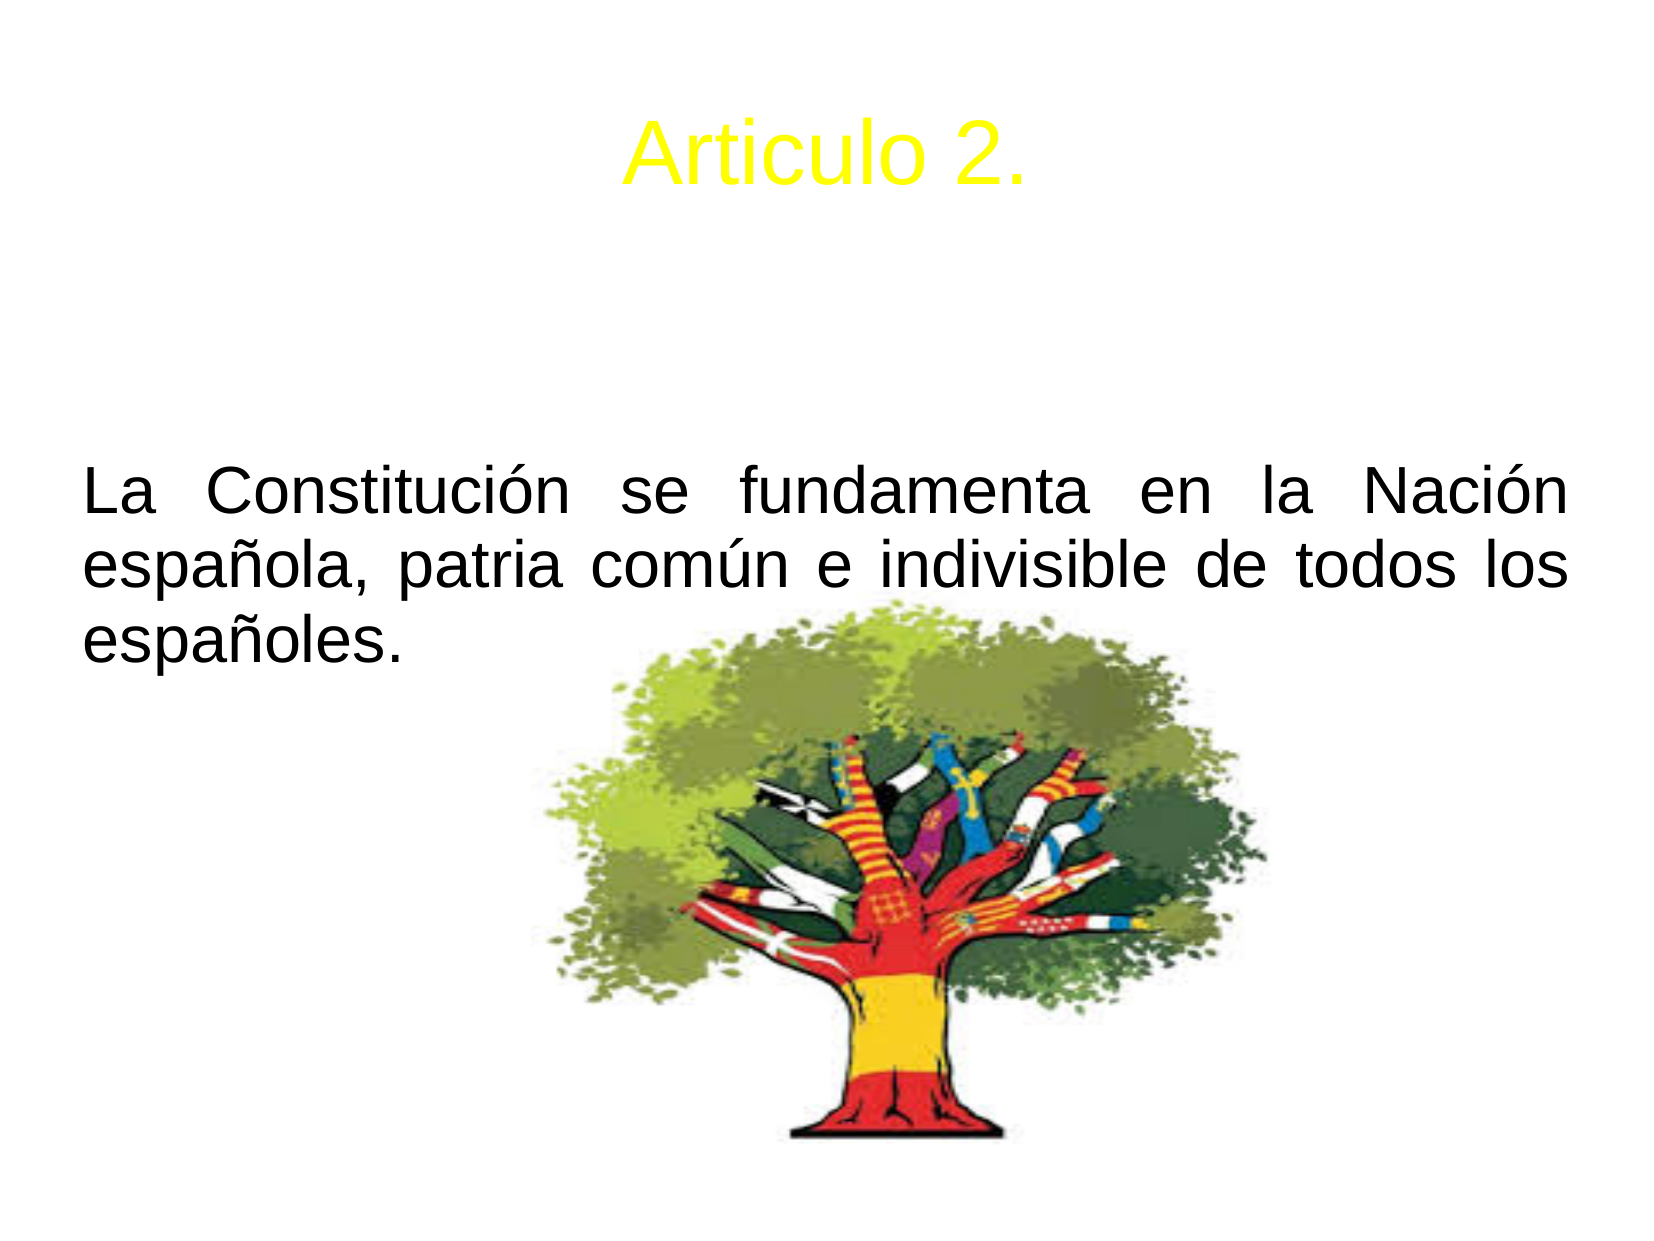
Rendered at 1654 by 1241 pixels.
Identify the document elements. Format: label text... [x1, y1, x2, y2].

title Articulo 2. [82, 49, 1571, 257]
list La Constitución se fundamenta en la Nación española, patria común e indivisible de todos los españoles. [82, 290, 1571, 1109]
picture [531, 590, 1292, 1152]
